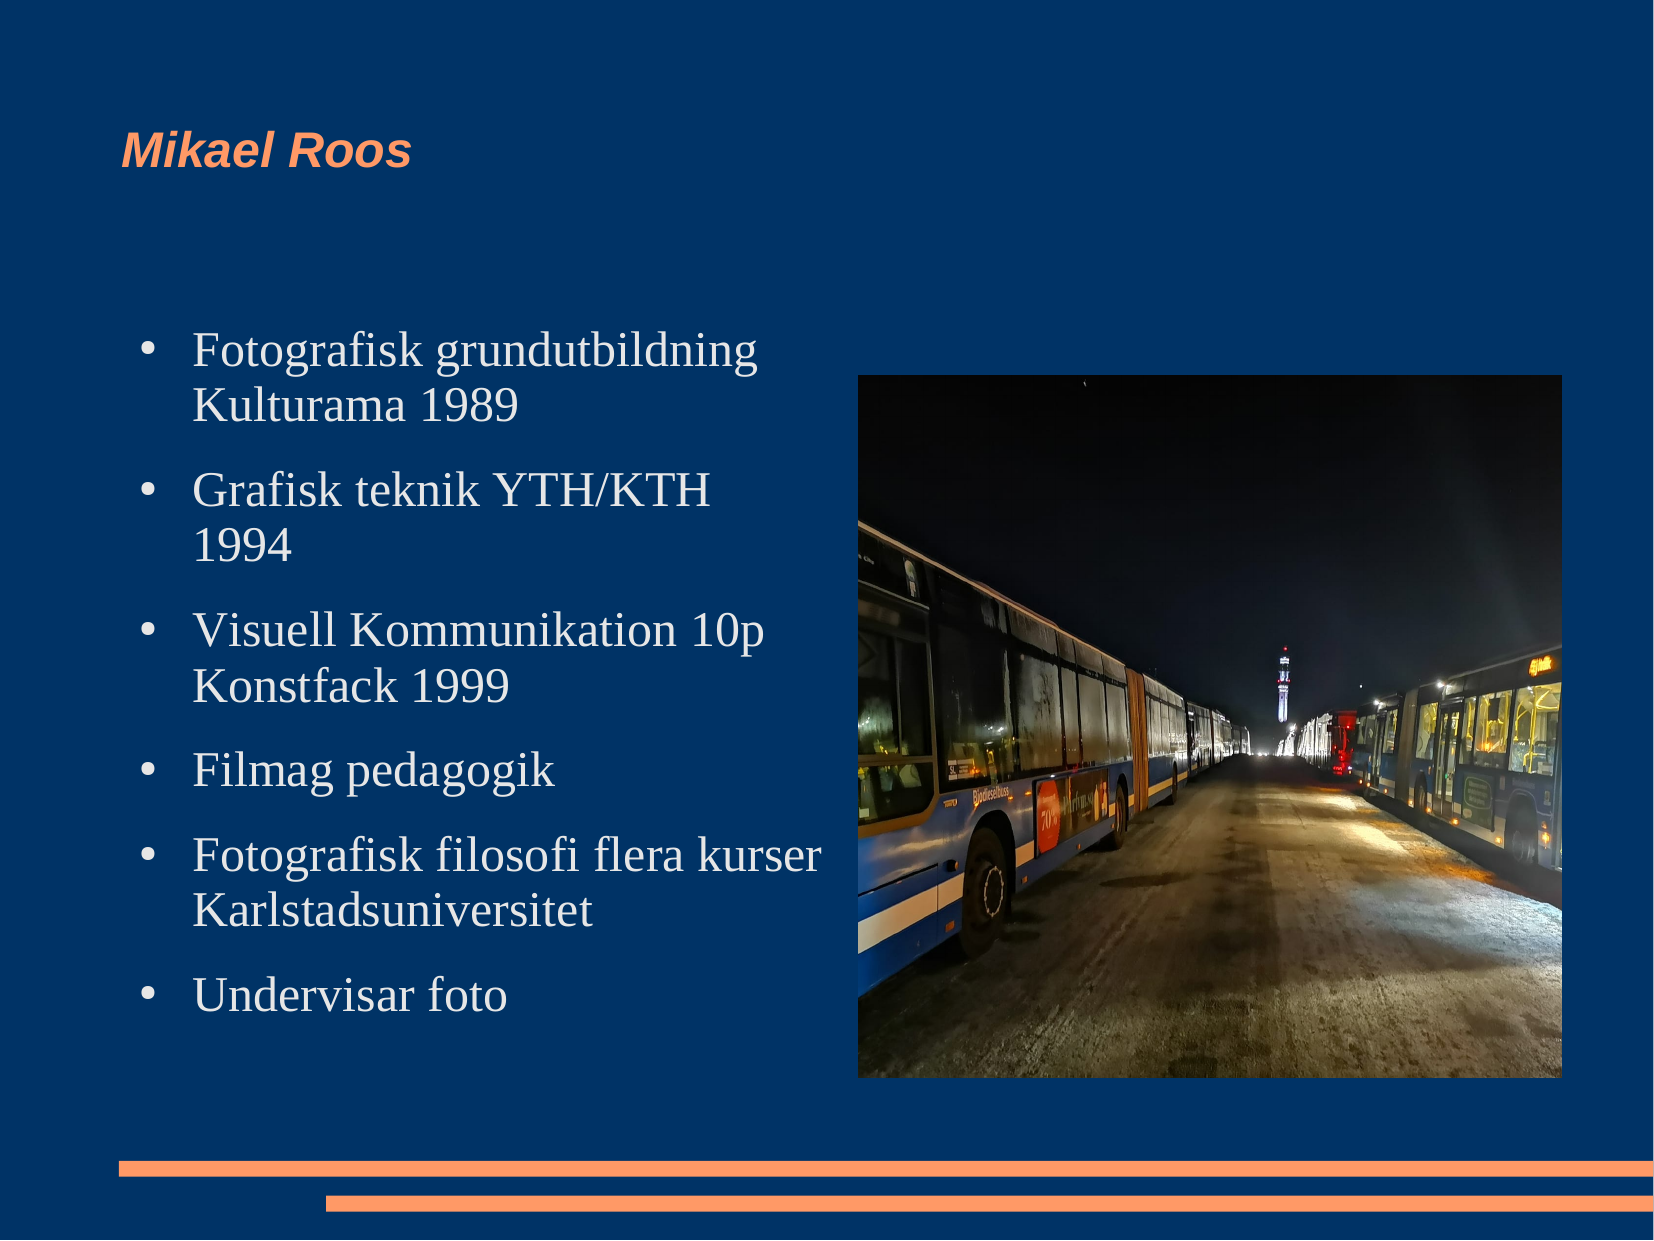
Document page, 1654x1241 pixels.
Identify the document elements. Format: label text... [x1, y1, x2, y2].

picture [858, 375, 1562, 1079]
title Mikael Roos [121, 46, 1534, 254]
list Fotografisk grundutbildning Kulturama 1989 Grafisk teknik YTH/KTH 1994 Visuell Kommunikation 10p Konstfack 1999 Filmag pedagogik Fotografisk filosofi flera kurser Karlstadsuniversitet Undervisar foto [121, 322, 824, 1132]
